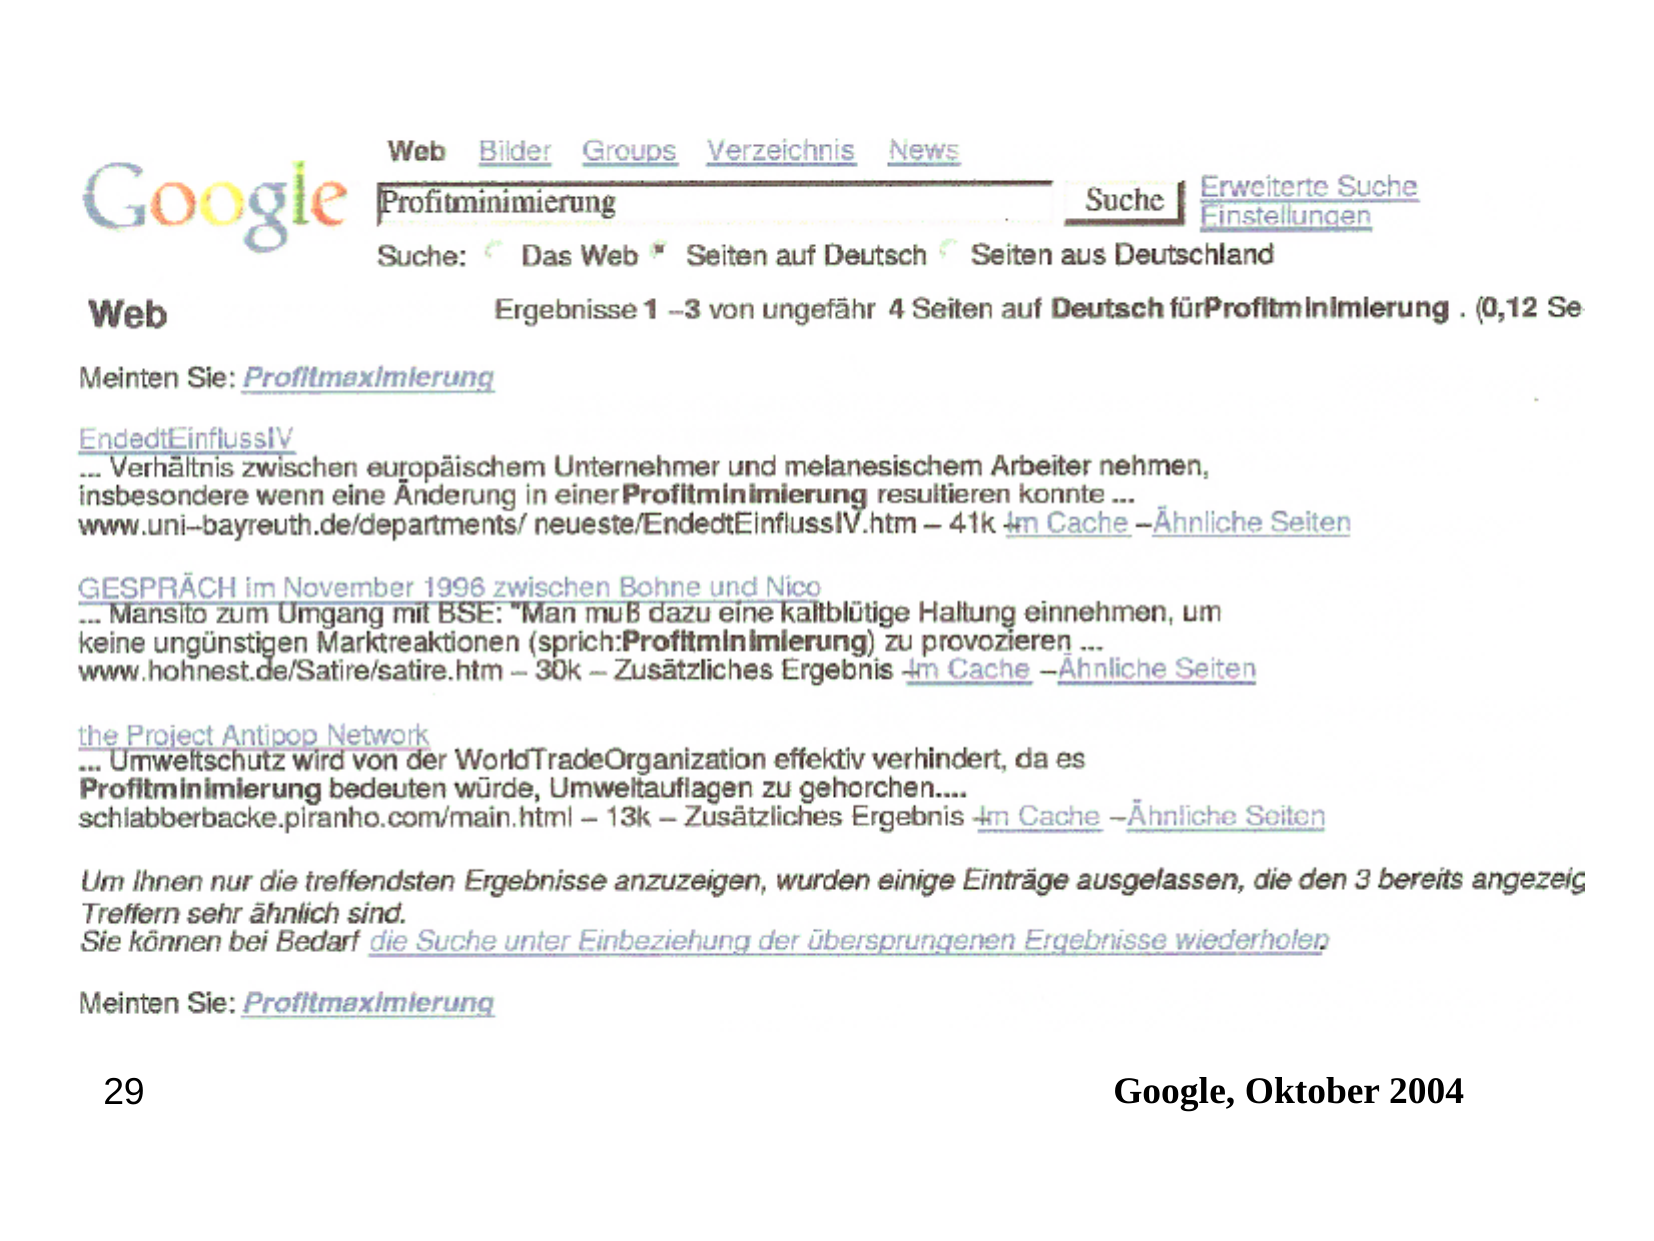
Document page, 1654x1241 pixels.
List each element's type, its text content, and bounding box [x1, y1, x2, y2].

text_box Google, Oktober 2004 [1098, 1062, 1483, 1120]
text_box <Nummer> [88, 1062, 306, 1120]
picture [69, 137, 1585, 1034]
